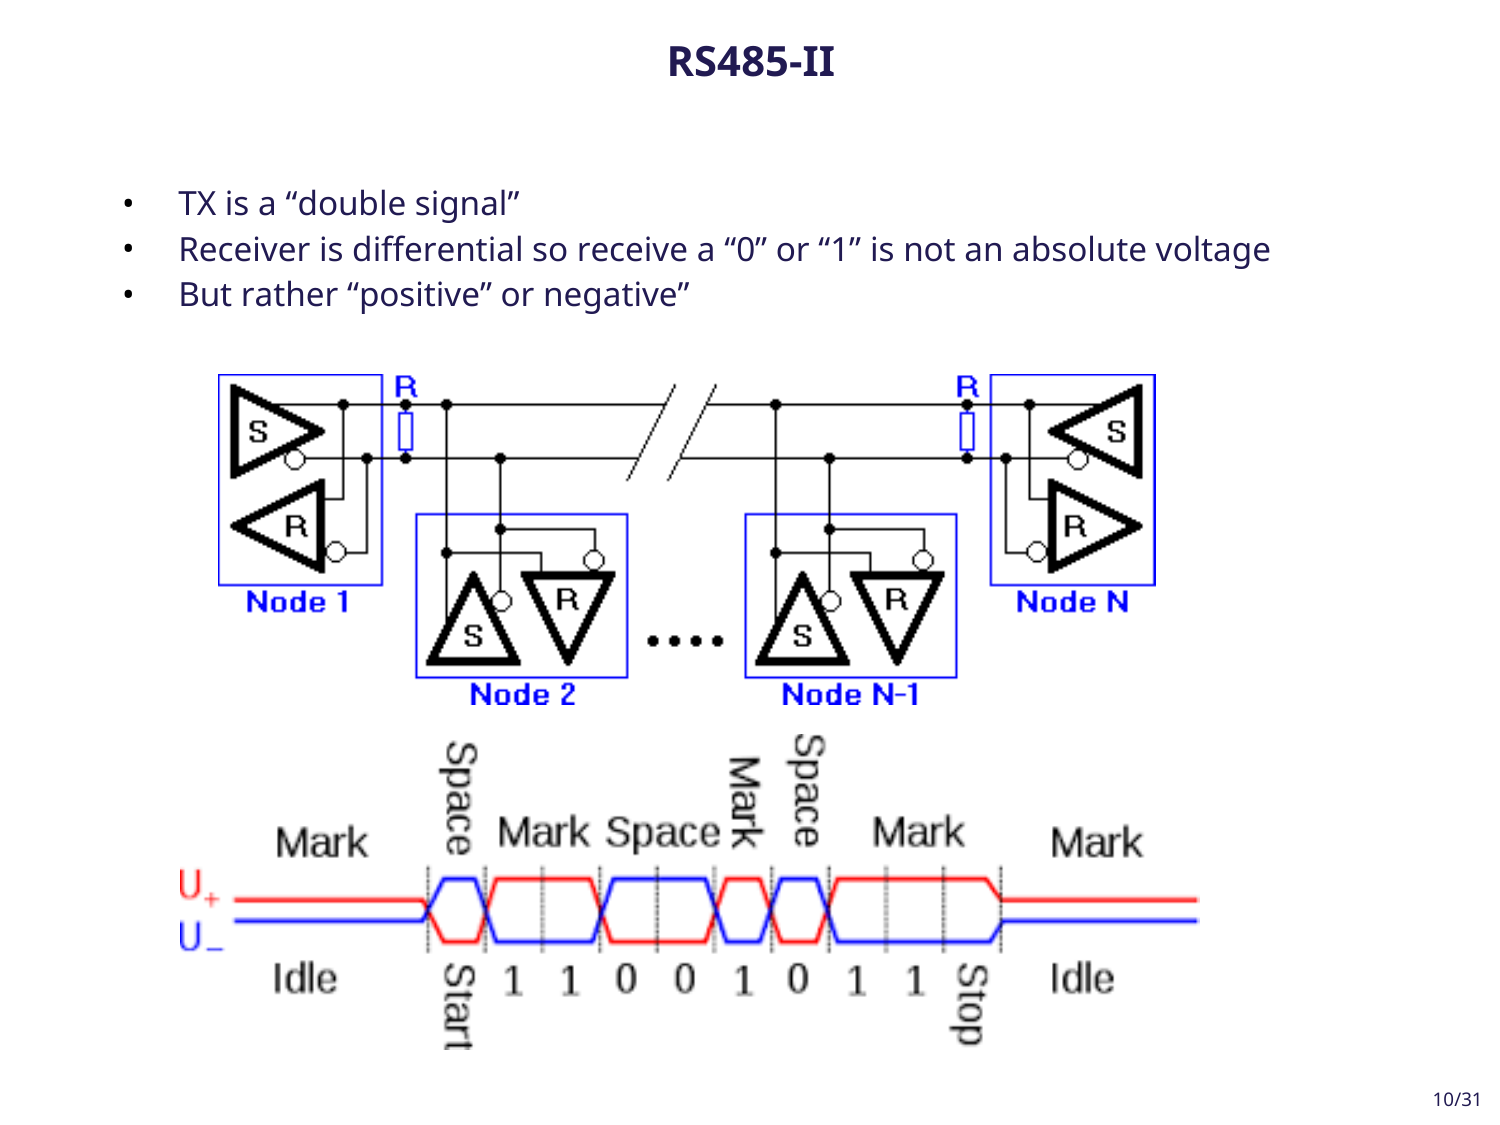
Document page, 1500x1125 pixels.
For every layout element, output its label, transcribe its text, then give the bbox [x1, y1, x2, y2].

picture [218, 374, 1156, 706]
title RS485-II [61, 28, 1441, 92]
picture [180, 734, 1200, 1051]
list TX is a “double signal” Receiver is differential so receive a “0” or “1” is not an absolute voltage But rather “positive” or negative” [60, 135, 1482, 1081]
